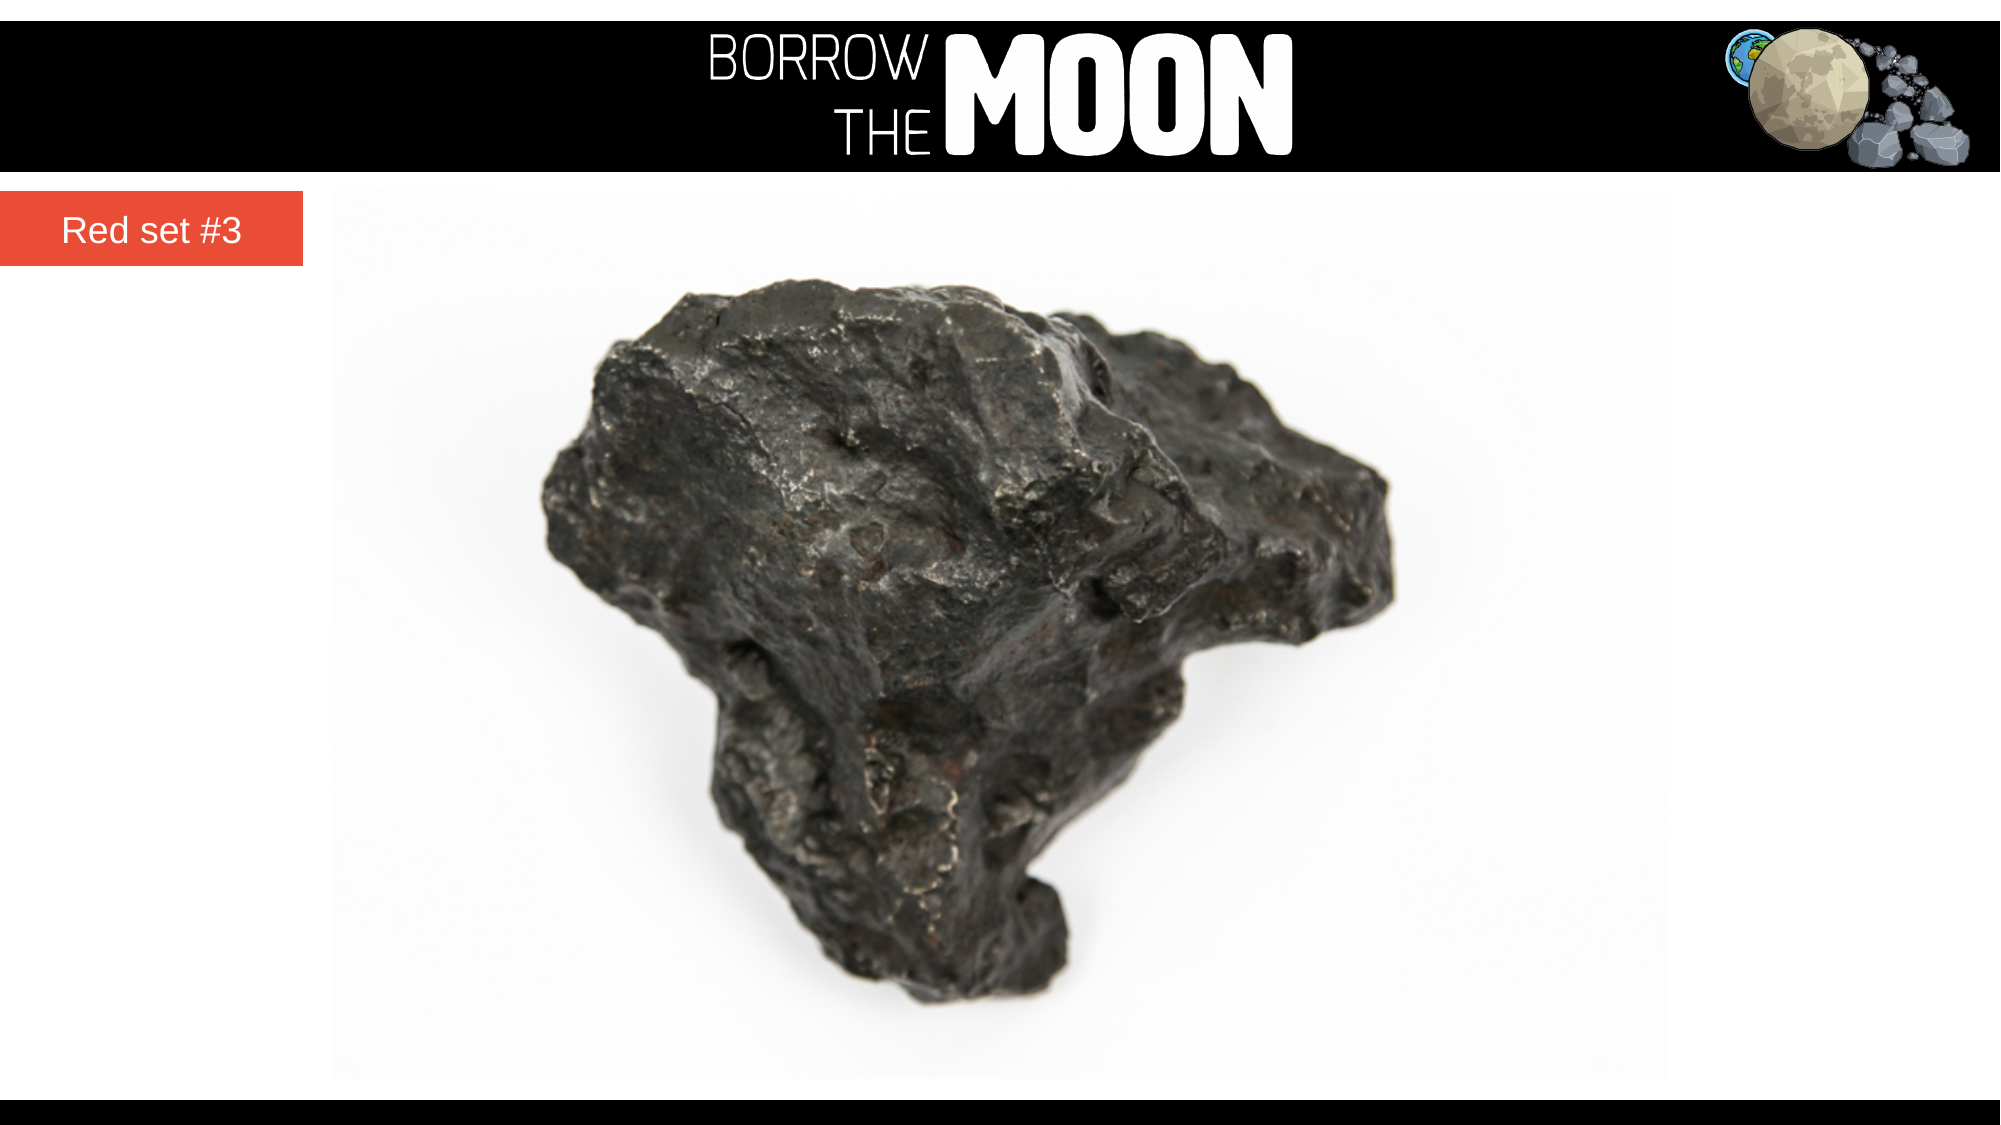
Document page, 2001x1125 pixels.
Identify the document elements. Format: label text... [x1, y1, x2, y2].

picture [333, 190, 1667, 1079]
text_box Red set #3 [0, 191, 303, 266]
